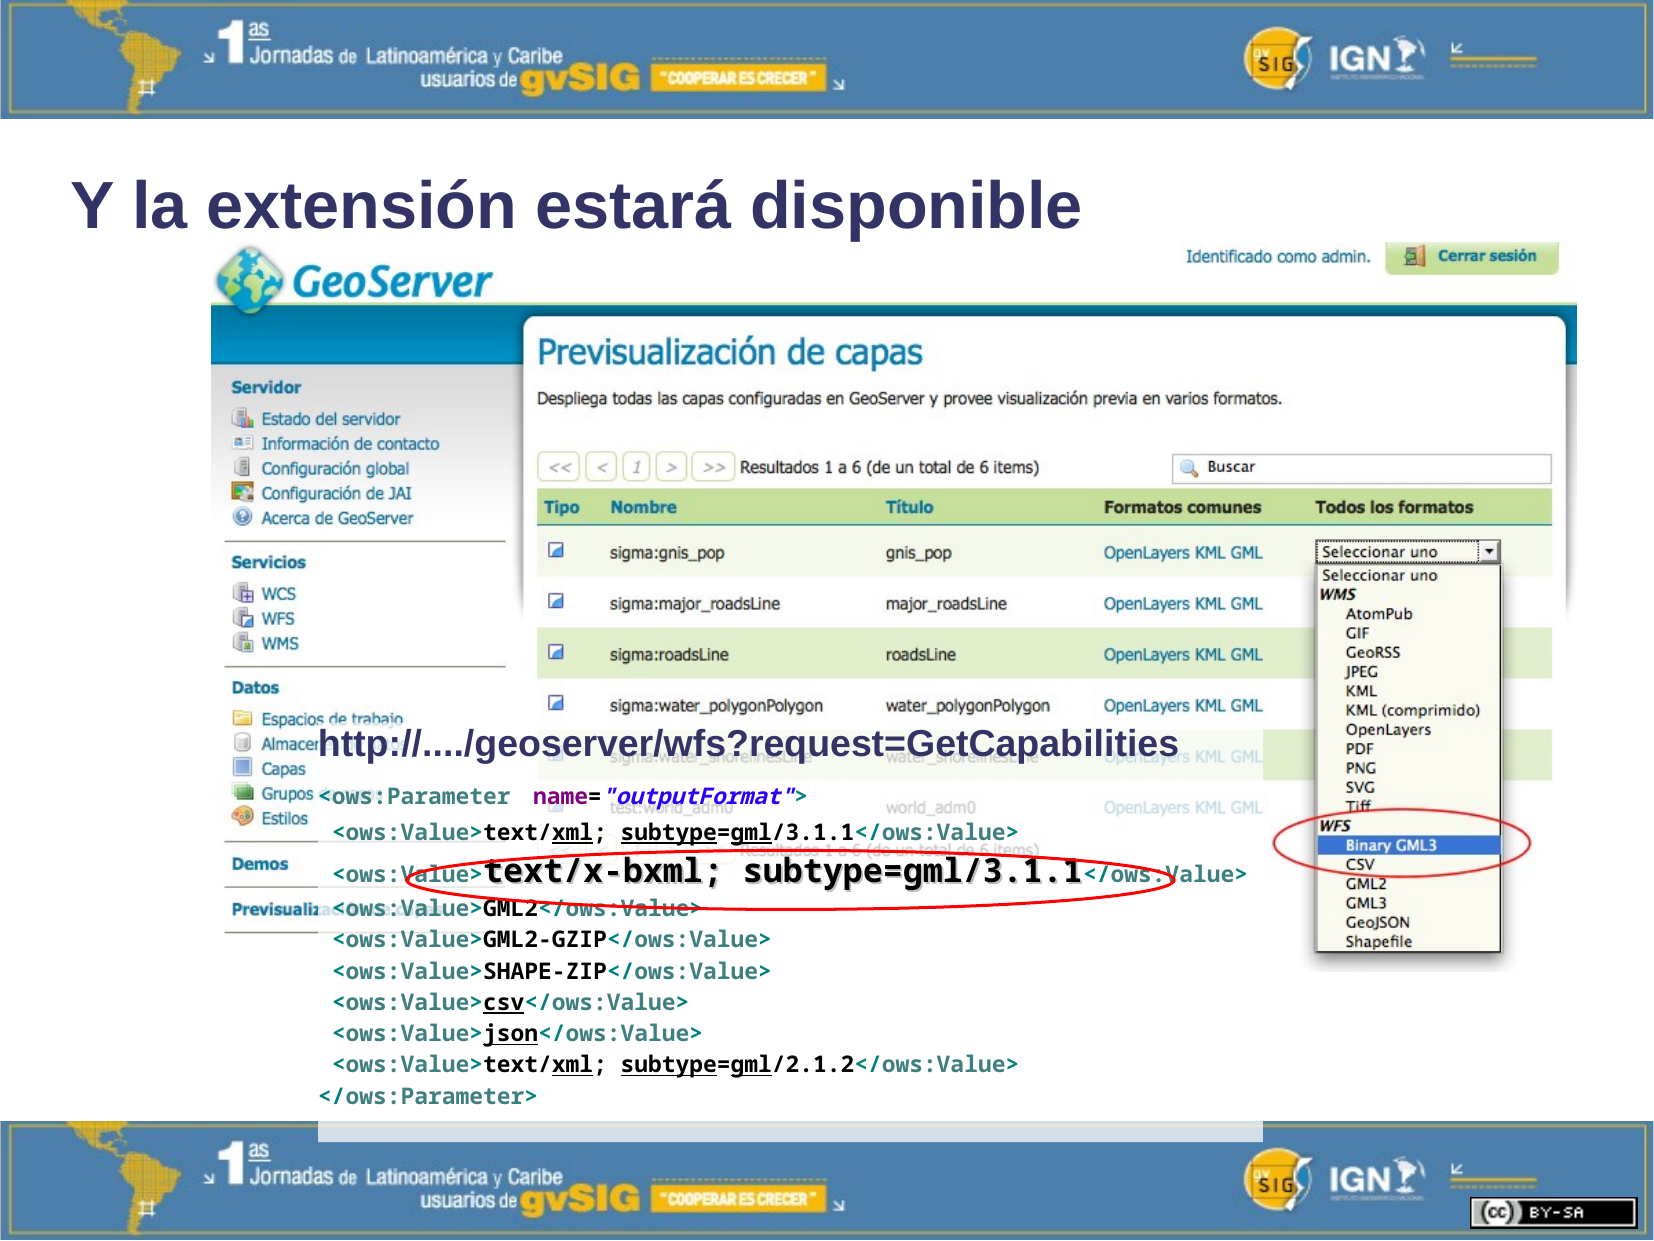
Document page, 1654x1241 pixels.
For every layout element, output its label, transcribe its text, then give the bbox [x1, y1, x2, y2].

picture [0, 0, 1654, 119]
picture [211, 242, 1577, 306]
picture [244, 307, 261, 313]
text_box Y la extensión estará disponible [70, 147, 1459, 296]
picture [0, 1121, 1654, 1241]
picture [211, 316, 1577, 972]
text_box http://..../geoserver/wfs?request=GetCapabilities <ows:Parameter name="outputFormat"> <ows:Value>text/xml; subtype=gml/3.1.1</ows:Value> <ows:Value>text/x-bxml; subtype=gml/3.1.1</ows:Value> <ows:Value>GML2</ows:Value> <ows:Value>GML2-GZIP</ows:Value> <ows:Value>SHAPE-ZIP</ows:Value> <ows:Value>csv</ows:Value> <ows:Value>json</ows:Value> <ows:Value>text/xml; subtype=gml/2.1.2</ows:Value> </ows:Parameter> [318, 730, 1263, 1134]
